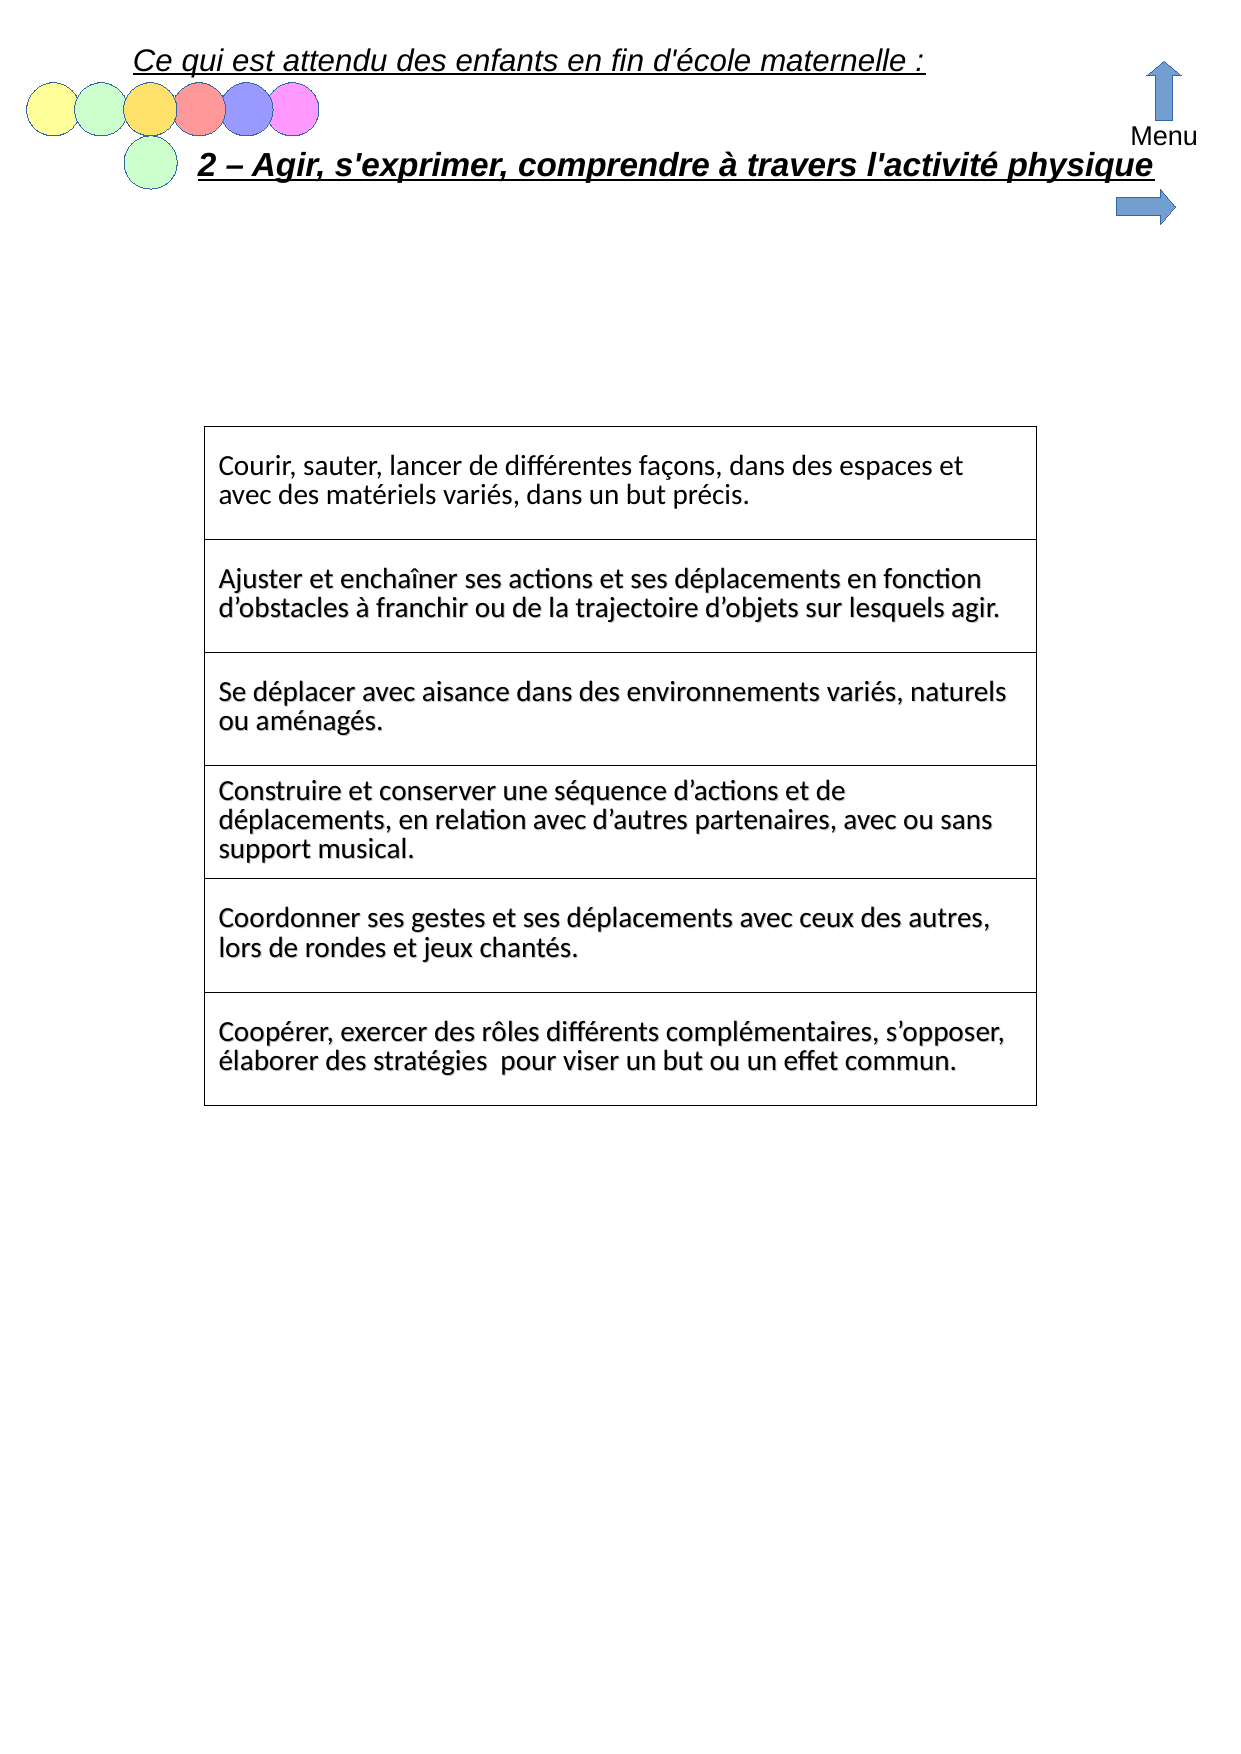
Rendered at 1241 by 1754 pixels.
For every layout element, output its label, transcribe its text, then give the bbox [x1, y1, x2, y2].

table_cell Construire et conserver une séquence d’actions et de déplacements, en relation avec d’autres partenaires, avec ou sans support musical. [205, 766, 1036, 878]
table_cell Se déplacer avec aisance dans des environnements variés, naturels ou aménagés. [205, 653, 1036, 765]
text_box 2 – Agir, s'exprimer, comprendre à travers l'activité physique [183, 139, 1188, 229]
text_box [26, 82, 319, 190]
text_box [1116, 189, 1176, 225]
text_box Menu [1146, 61, 1182, 121]
table_cell Coordonner ses gestes et ses déplacements avec ceux des autres, lors de rondes et jeux chantés. [205, 879, 1036, 992]
table_header Courir, sauter, lancer de différentes façons, dans des espaces et avec des matériels variés, dans un but précis. [205, 427, 1036, 539]
table_cell Ajuster et enchaîner ses actions et ses déplacements en fonction d’obstacles à franchir ou de la trajectoire d’objets sur lesquels agir. [205, 540, 1036, 652]
text_box Ce qui est attendu des enfants en fin d'école maternelle : [118, 35, 1028, 85]
table_cell Coopérer, exercer des rôles différents complémentaires, s’opposer, élaborer des stratégies pour viser un but ou un effet commun. [205, 993, 1036, 1105]
